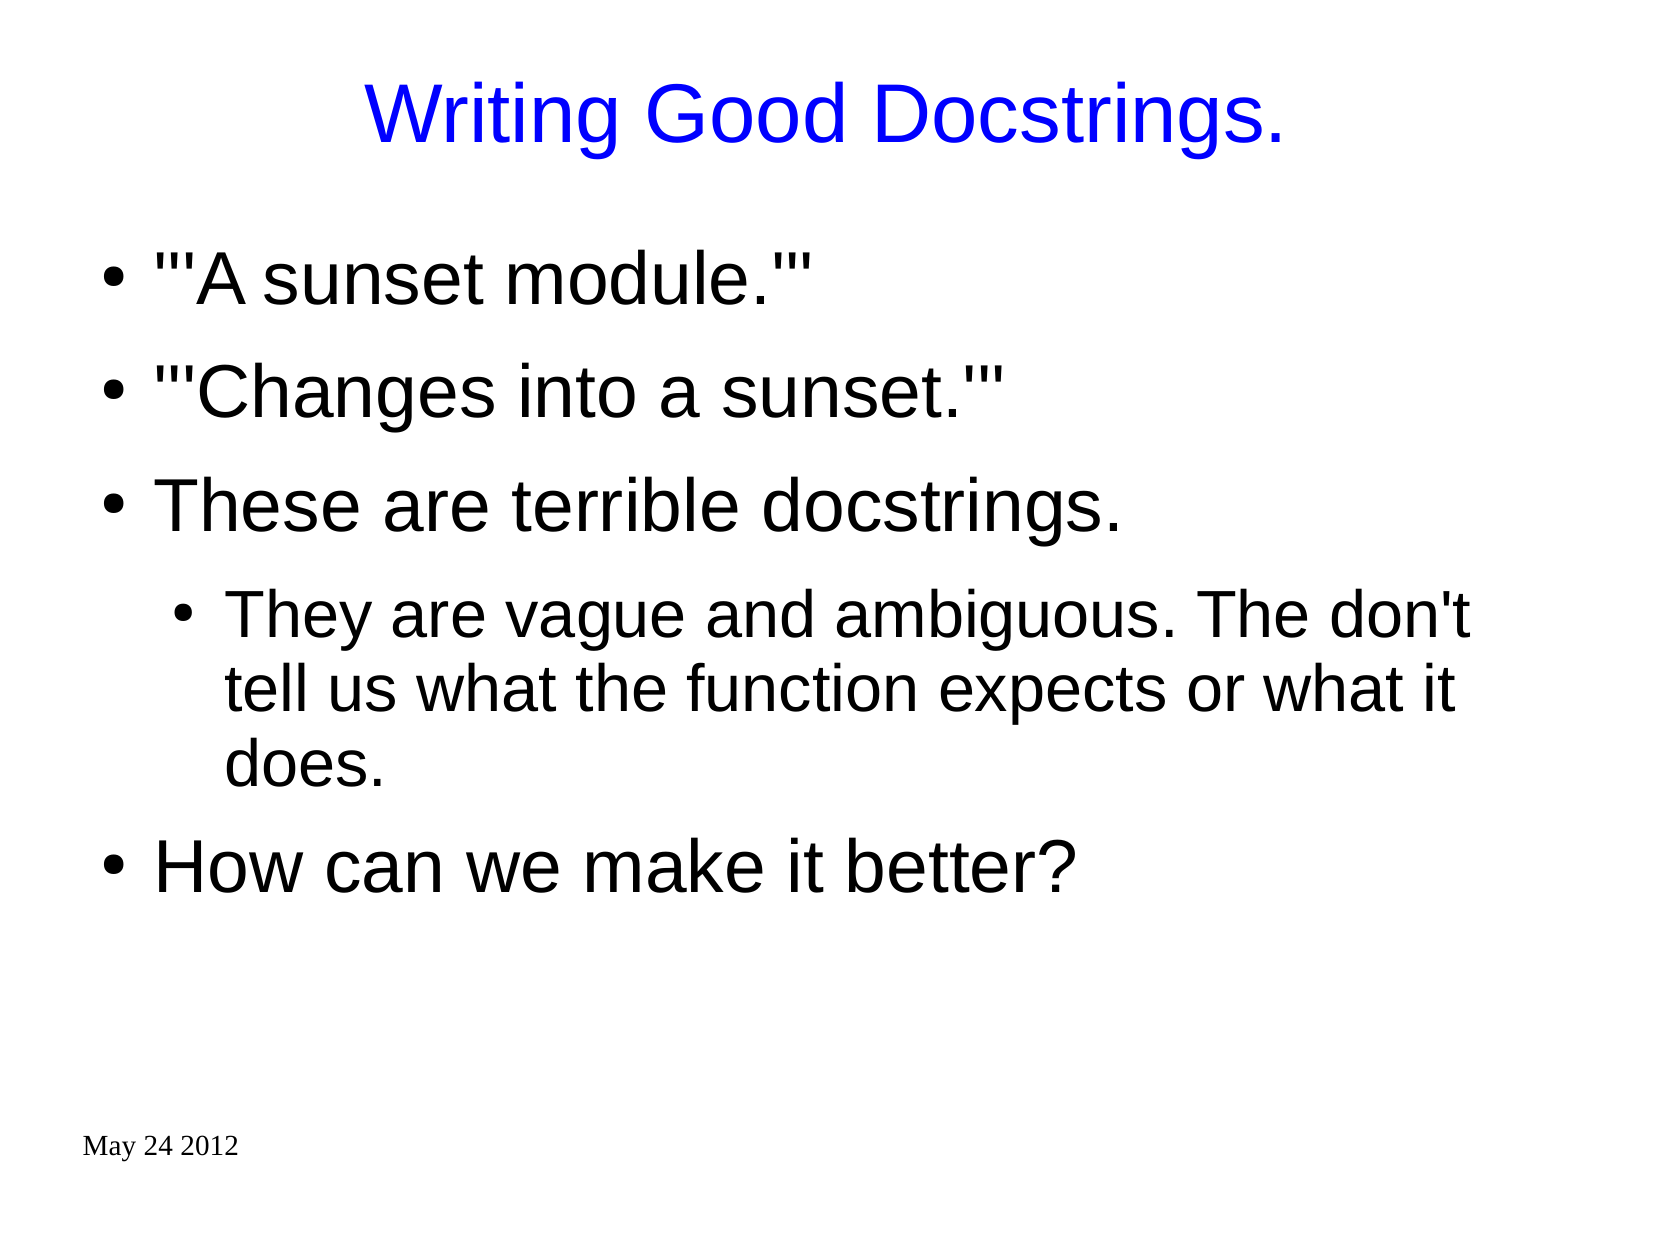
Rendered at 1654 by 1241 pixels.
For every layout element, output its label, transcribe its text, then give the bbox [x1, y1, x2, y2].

list '''A sunset module.''' '''Changes into a sunset.''' These are terrible docstrings. They are vague and ambiguous. The don't tell us what the function expects or what it does. How can we make it better? [82, 236, 1571, 1109]
title Writing Good Docstrings. [82, 49, 1571, 178]
